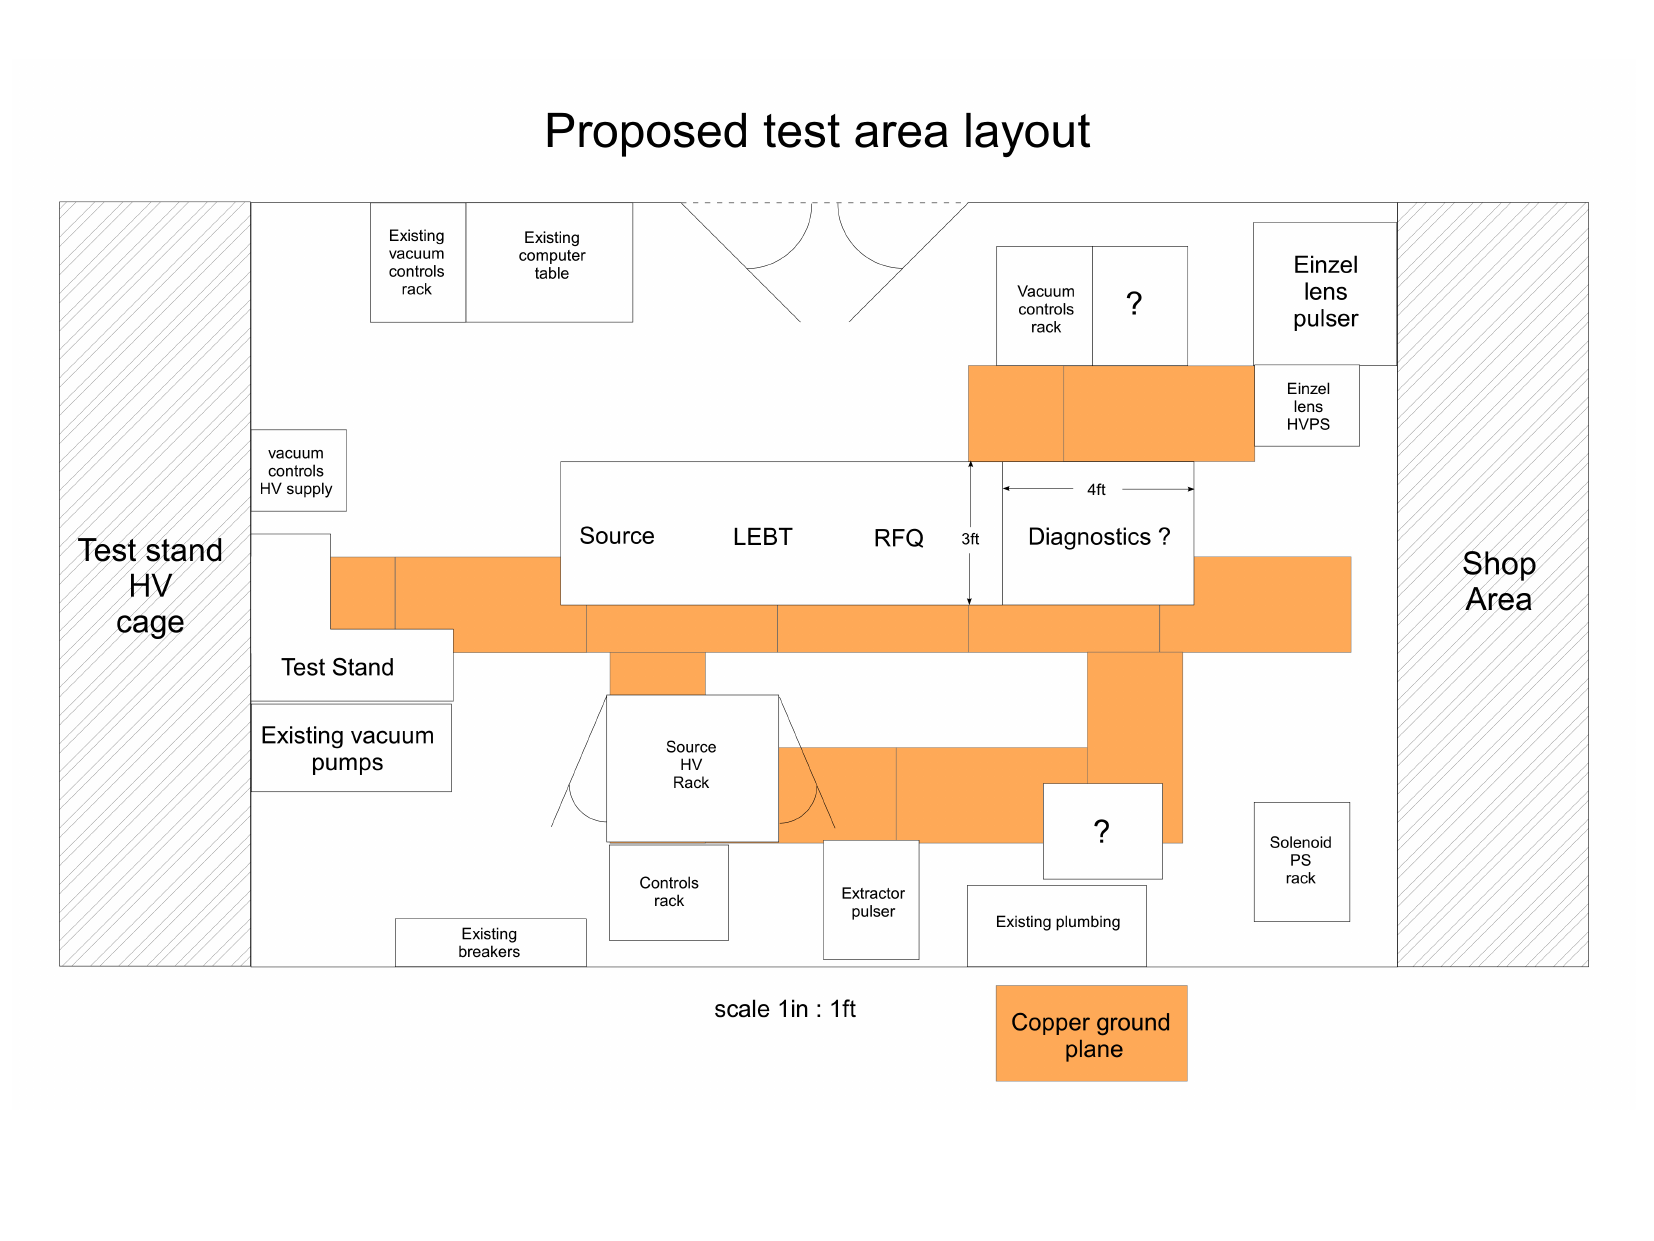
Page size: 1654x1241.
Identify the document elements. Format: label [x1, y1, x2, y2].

picture [12, 59, 1636, 1111]
